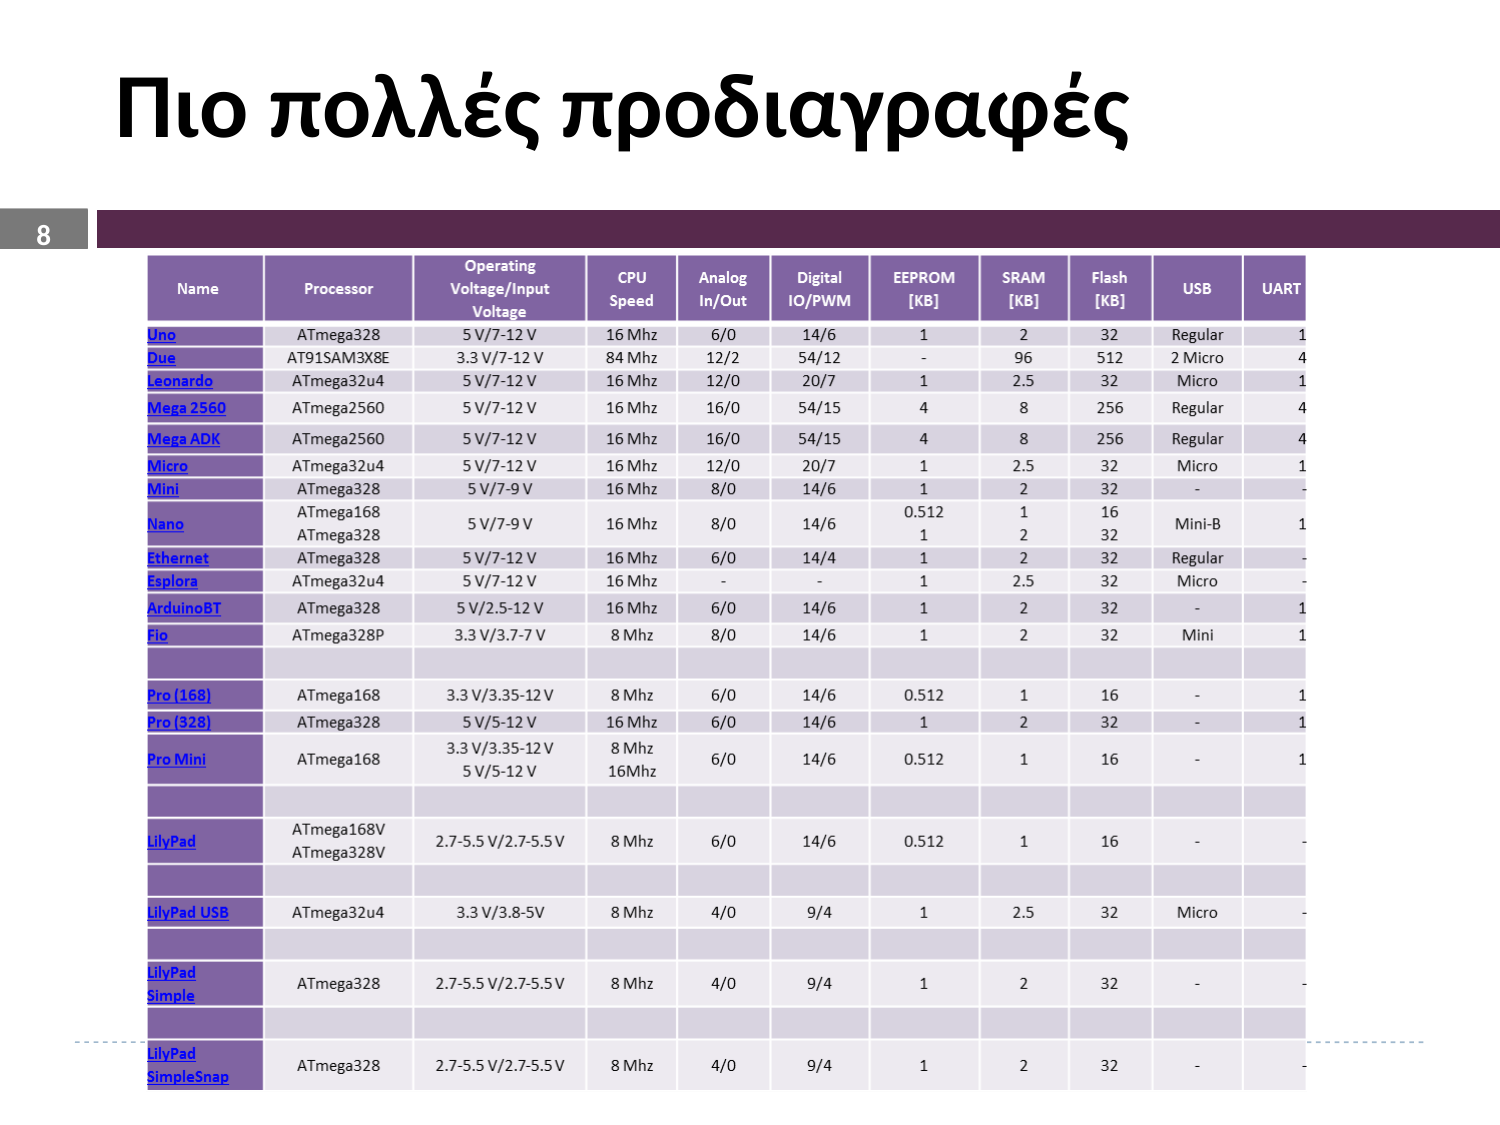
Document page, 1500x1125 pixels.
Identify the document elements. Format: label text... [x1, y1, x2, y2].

text_box [0, 208, 88, 249]
picture [146, 251, 1307, 1099]
title Πιο πολλές προδιαγραφές [100, 19, 1438, 182]
